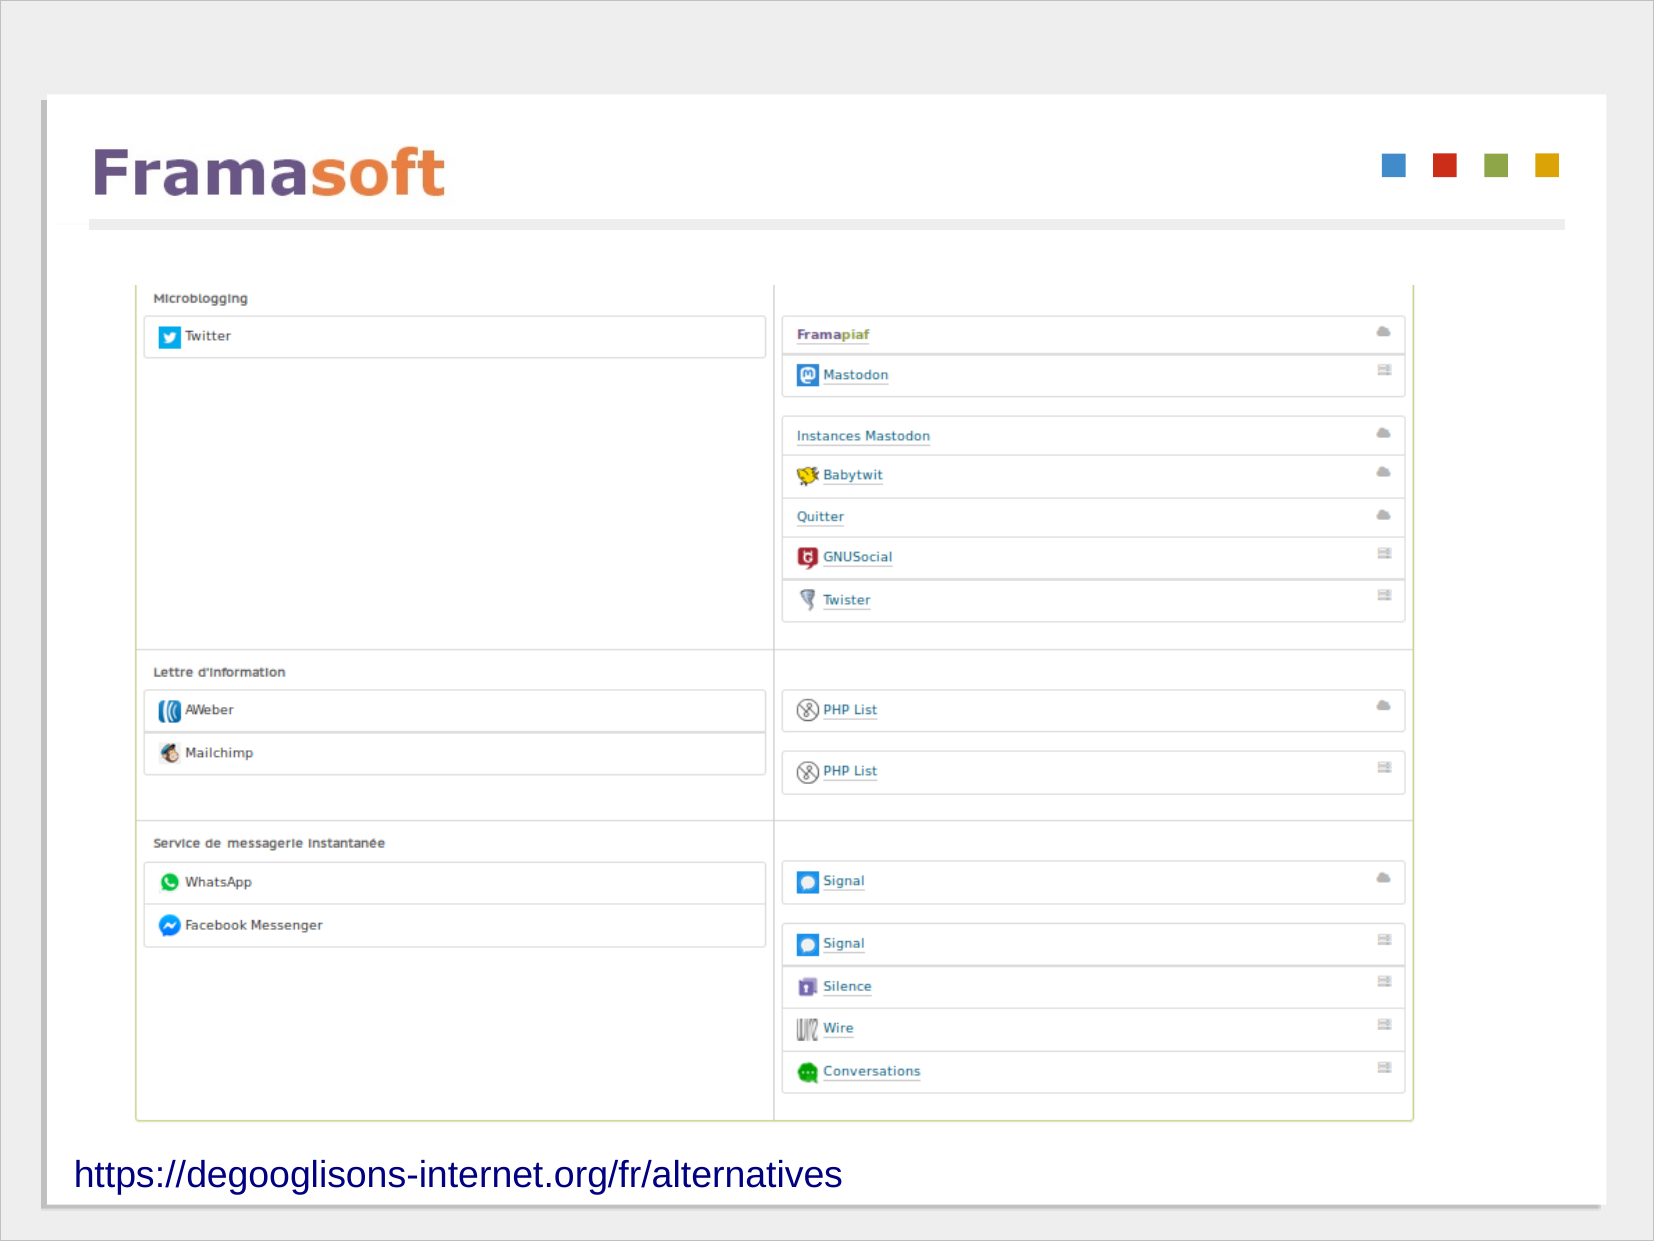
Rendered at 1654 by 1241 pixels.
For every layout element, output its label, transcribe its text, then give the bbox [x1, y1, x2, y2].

picture [127, 285, 1424, 1130]
text_box [0, 0, 1654, 1241]
picture [54, 104, 508, 225]
text_box https://degooglisons-internet.org/fr/alternatives [59, 1145, 1111, 1203]
